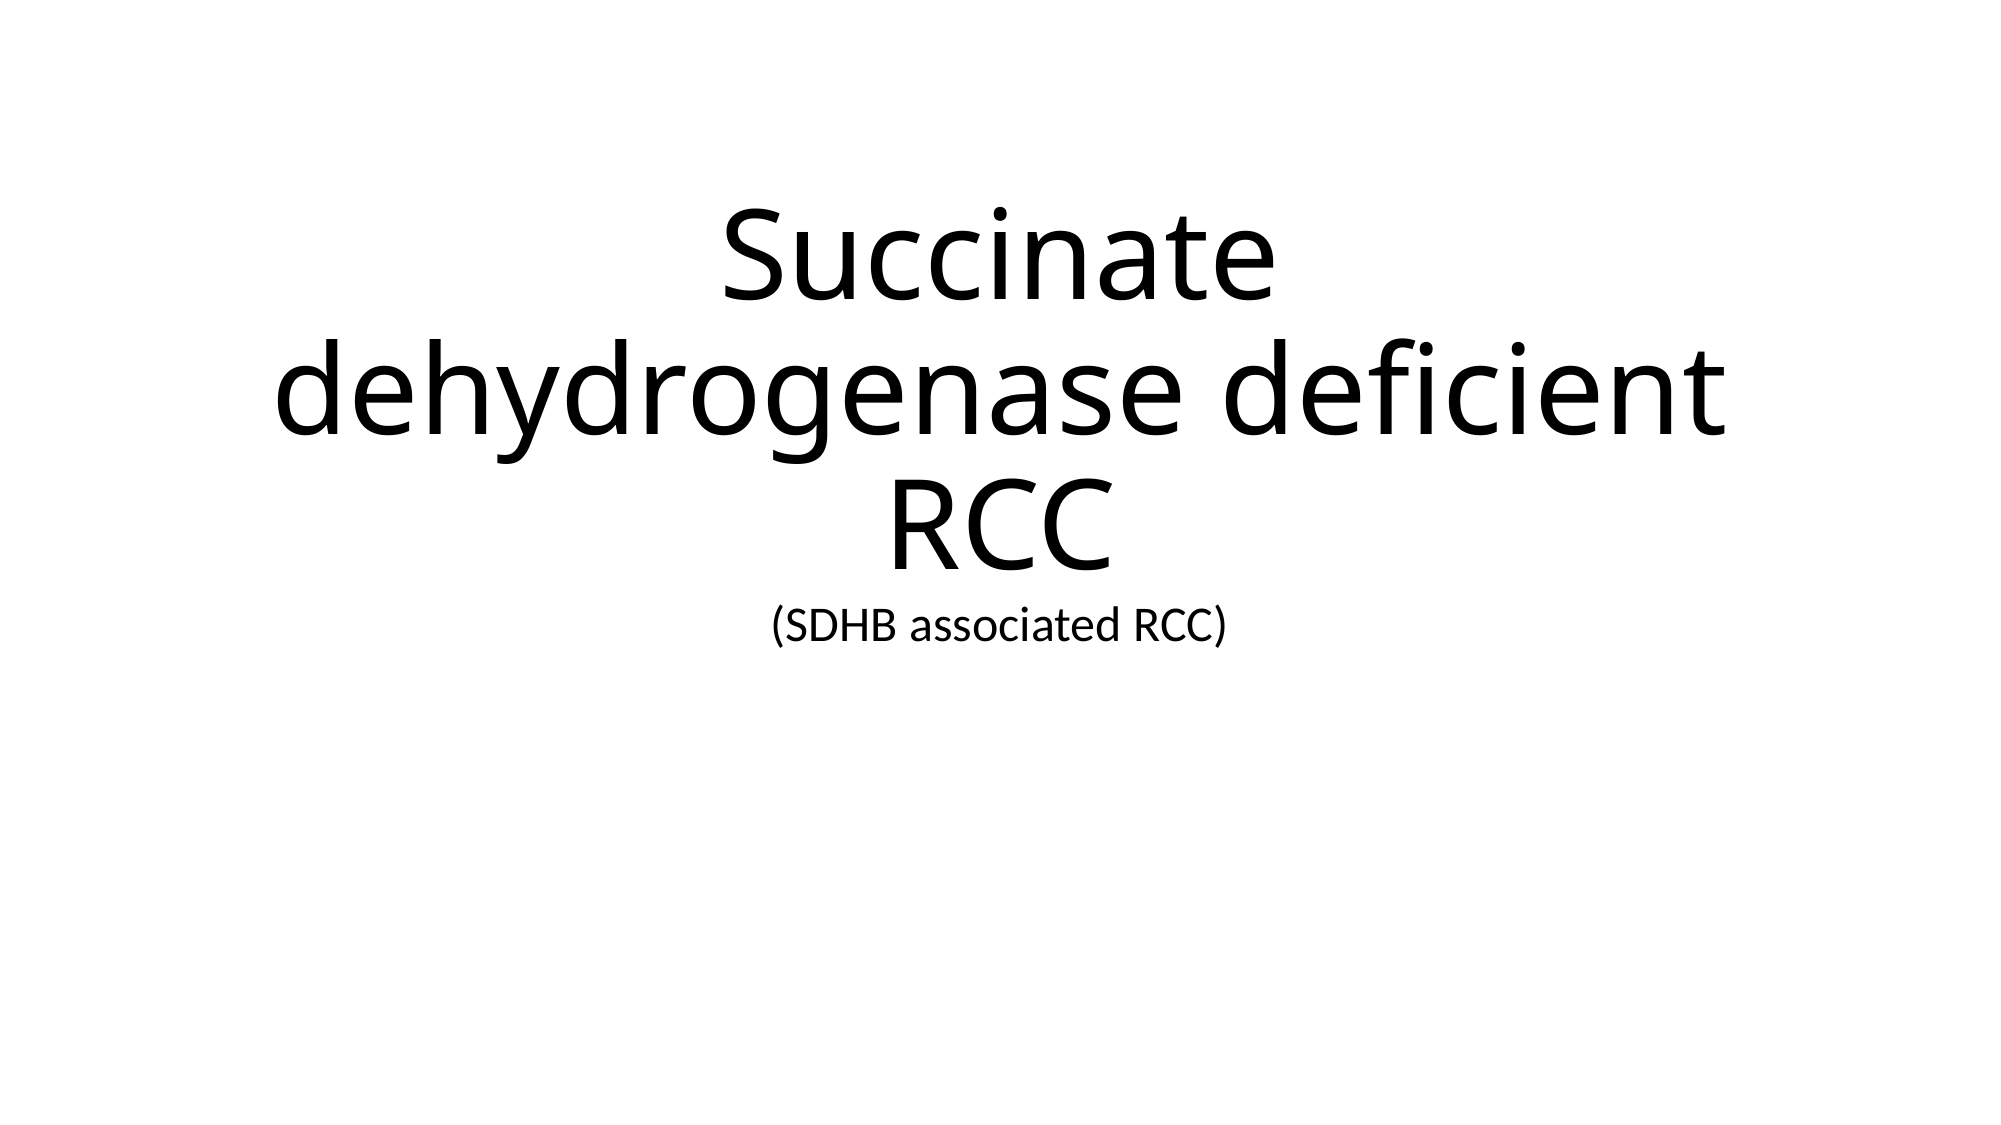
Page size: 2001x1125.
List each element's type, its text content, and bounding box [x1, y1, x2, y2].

subtitle (SDHB associated RCC) [249, 590, 1750, 863]
title Succinate dehydrogenase deficient RCC [249, 184, 1750, 576]
